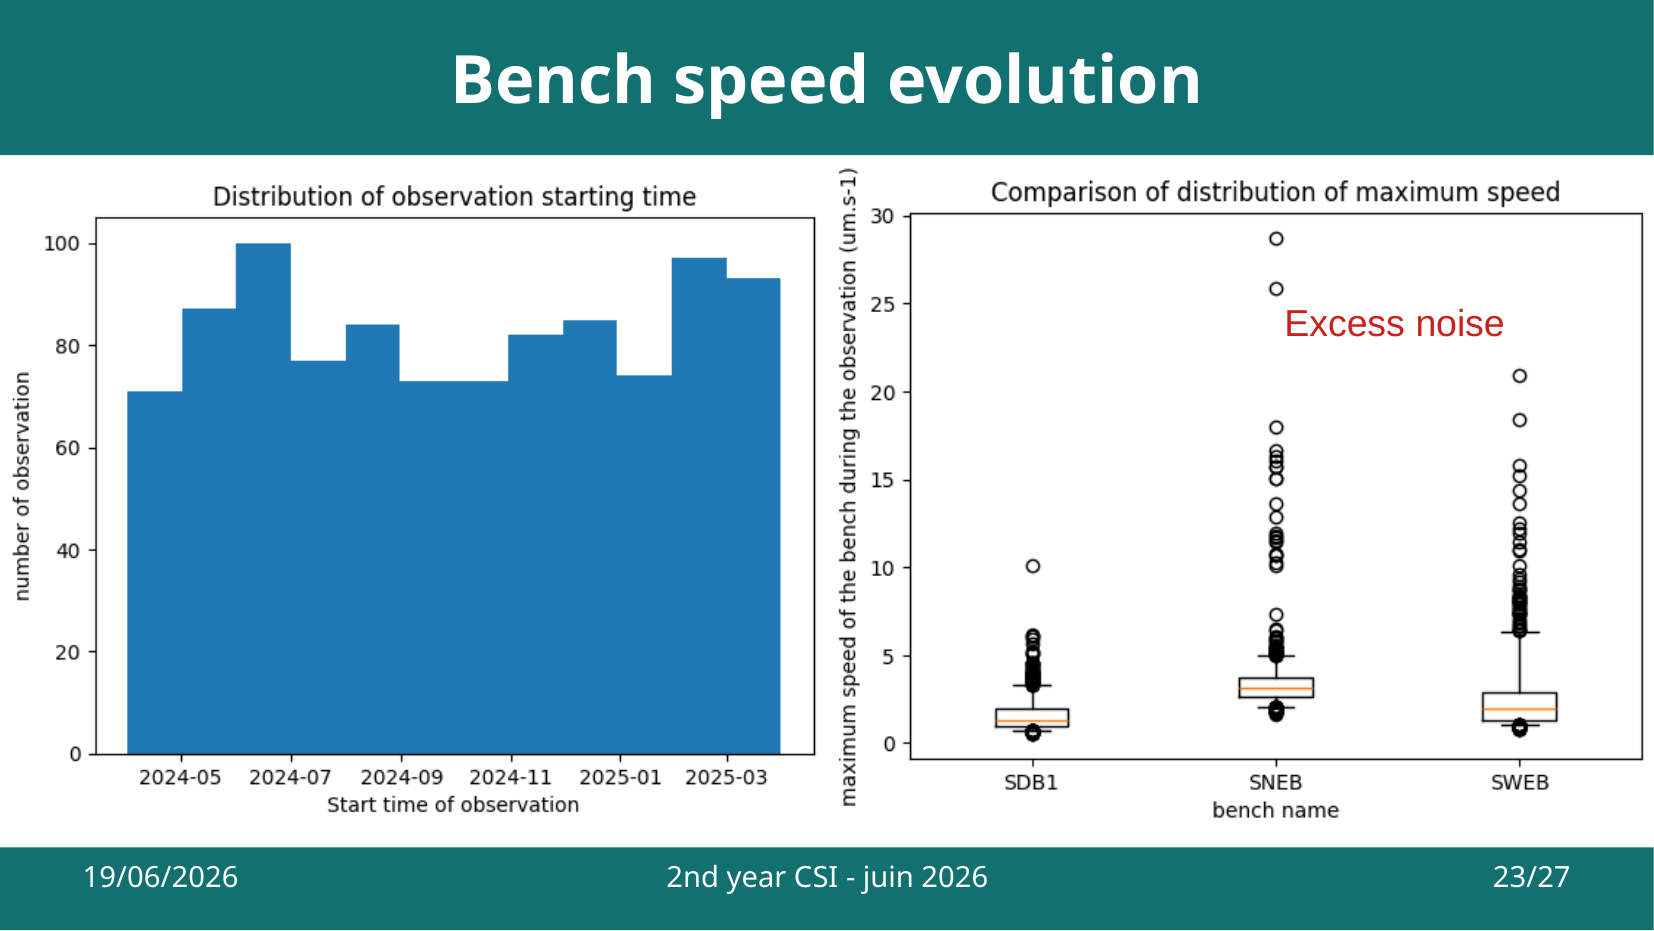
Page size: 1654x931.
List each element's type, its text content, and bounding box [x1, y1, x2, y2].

title Bench speed evolution [0, 0, 1654, 156]
picture [0, 166, 1654, 837]
text_box Excess noise [1269, 295, 1536, 355]
